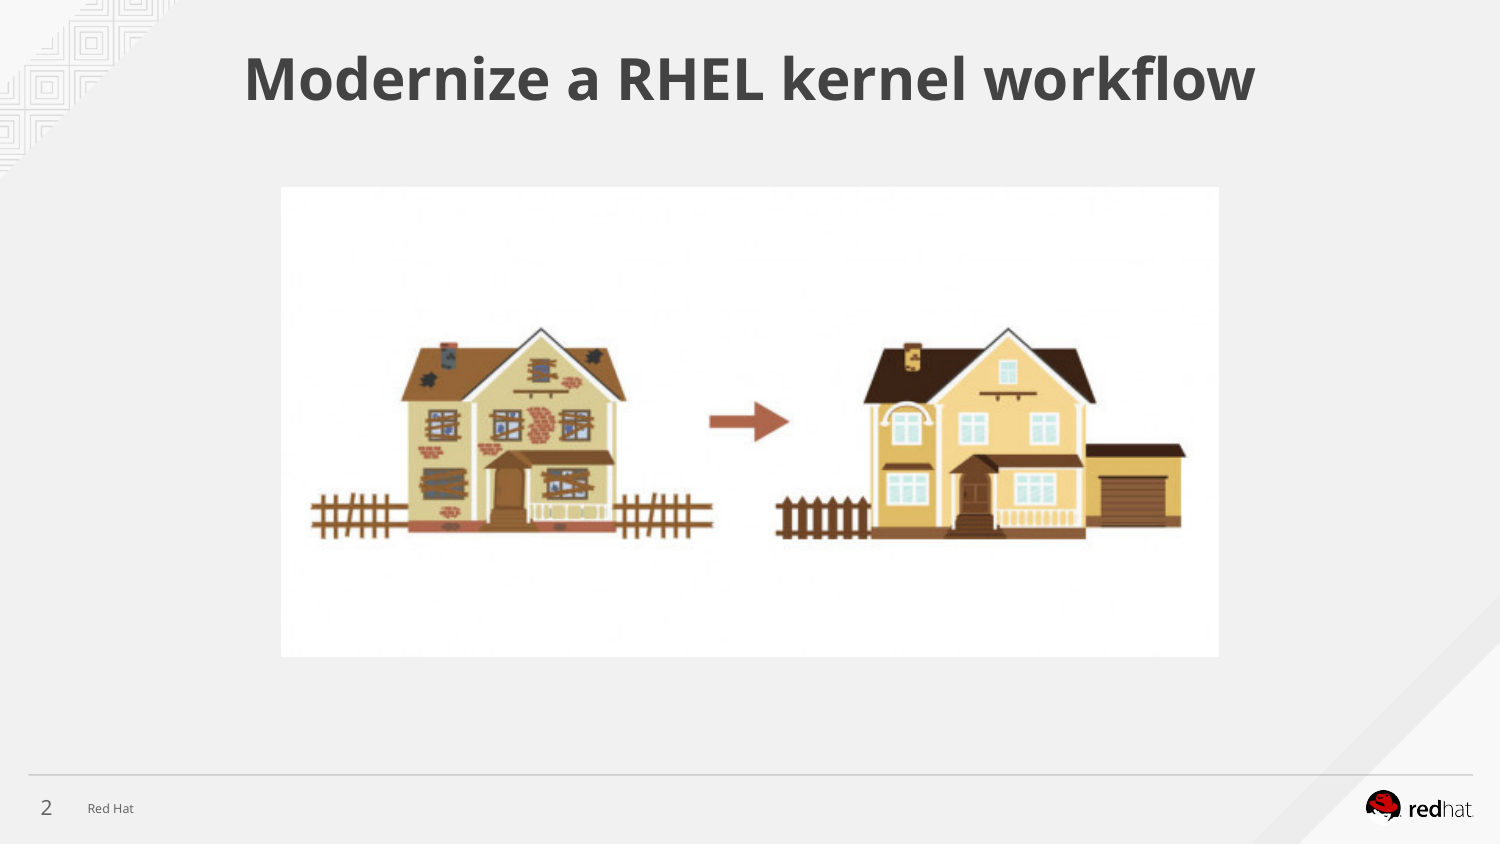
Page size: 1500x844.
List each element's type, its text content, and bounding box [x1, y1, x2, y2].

title Modernize a RHEL kernel workflow [135, 0, 1365, 128]
slide_number 1 [16, 776, 77, 842]
list [135, 152, 1365, 726]
picture [0, 0, 1500, 844]
